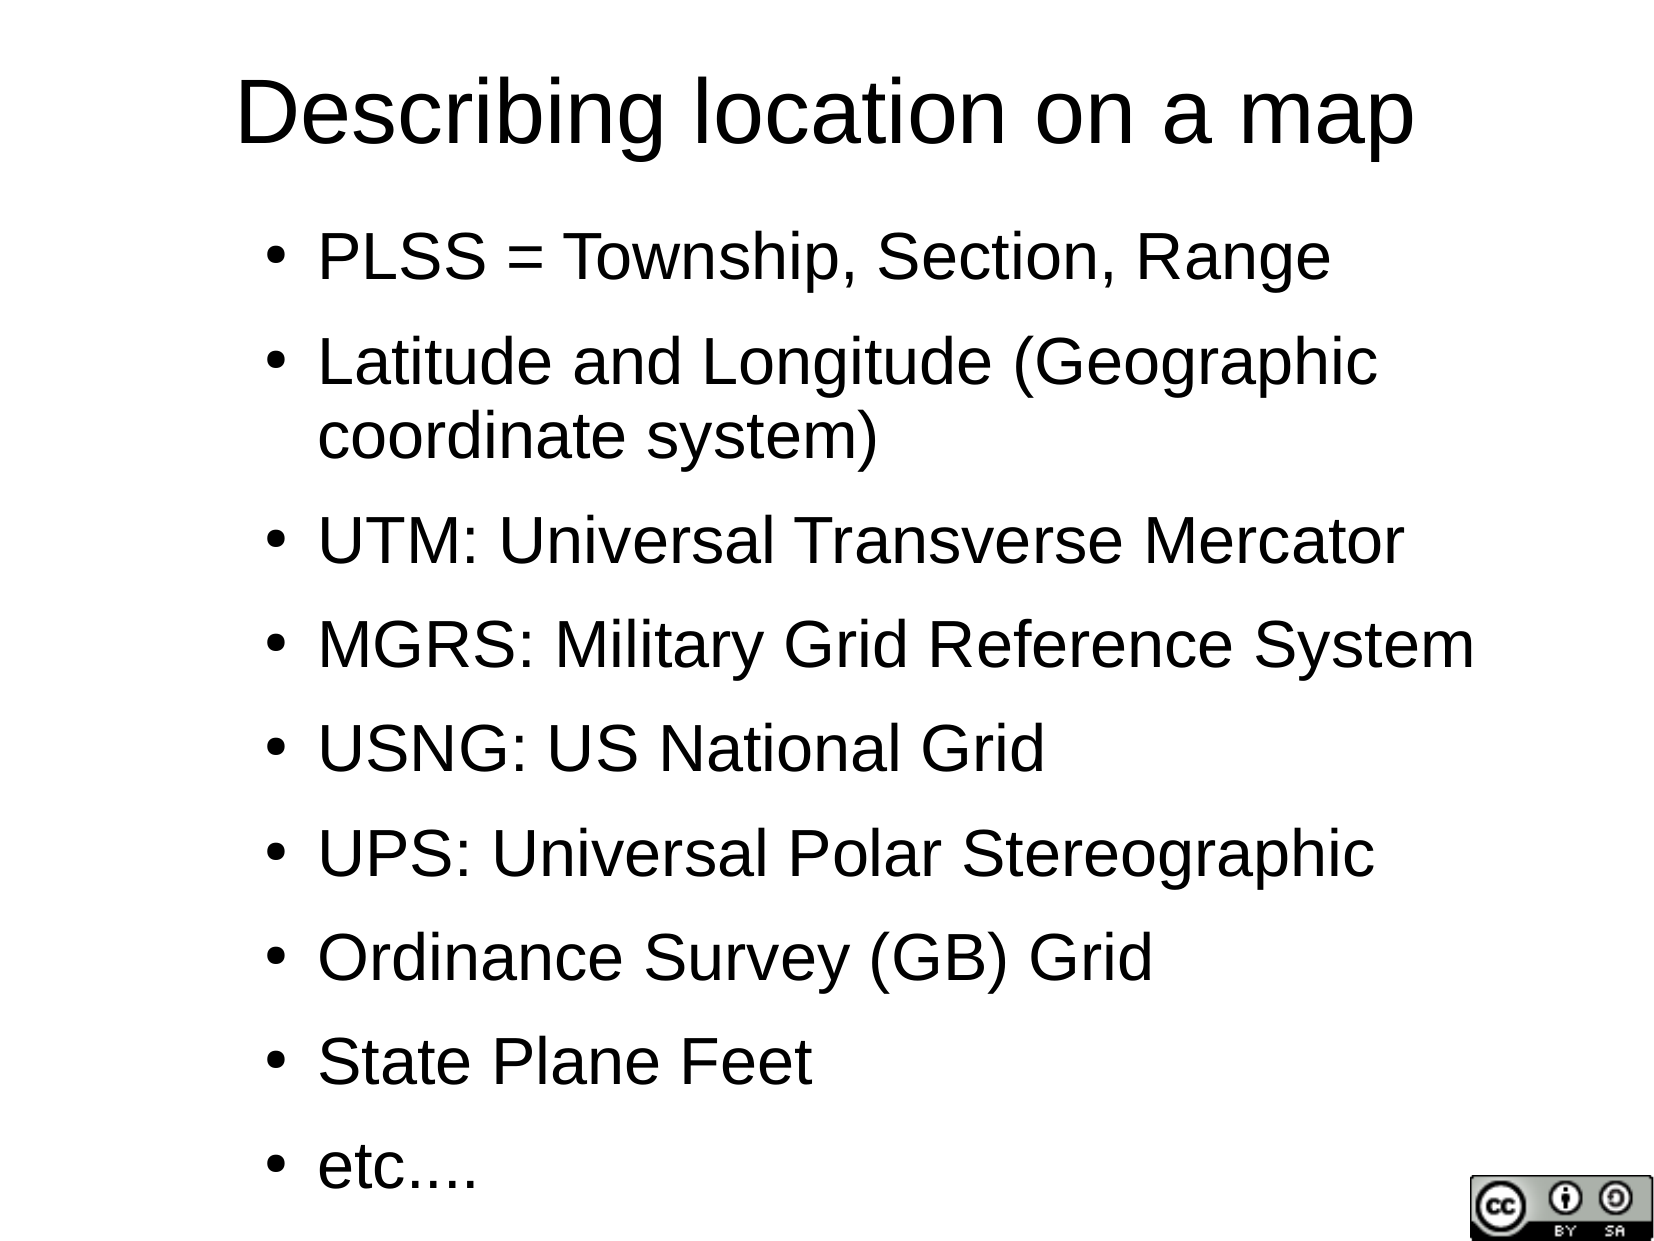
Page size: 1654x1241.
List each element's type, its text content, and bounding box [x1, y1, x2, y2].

list PLSS = Township, Section, Range Latitude and Longitude (Geographic coordinate system) UTM: Universal Transverse Mercator MGRS: Military Grid Reference System USNG: US National Grid UPS: Universal Polar Stereographic Ordinance Survey (GB) Grid State Plane Feet etc.... [246, 219, 1571, 1219]
picture [1470, 1175, 1654, 1241]
title Describing location on a map [82, 8, 1571, 216]
